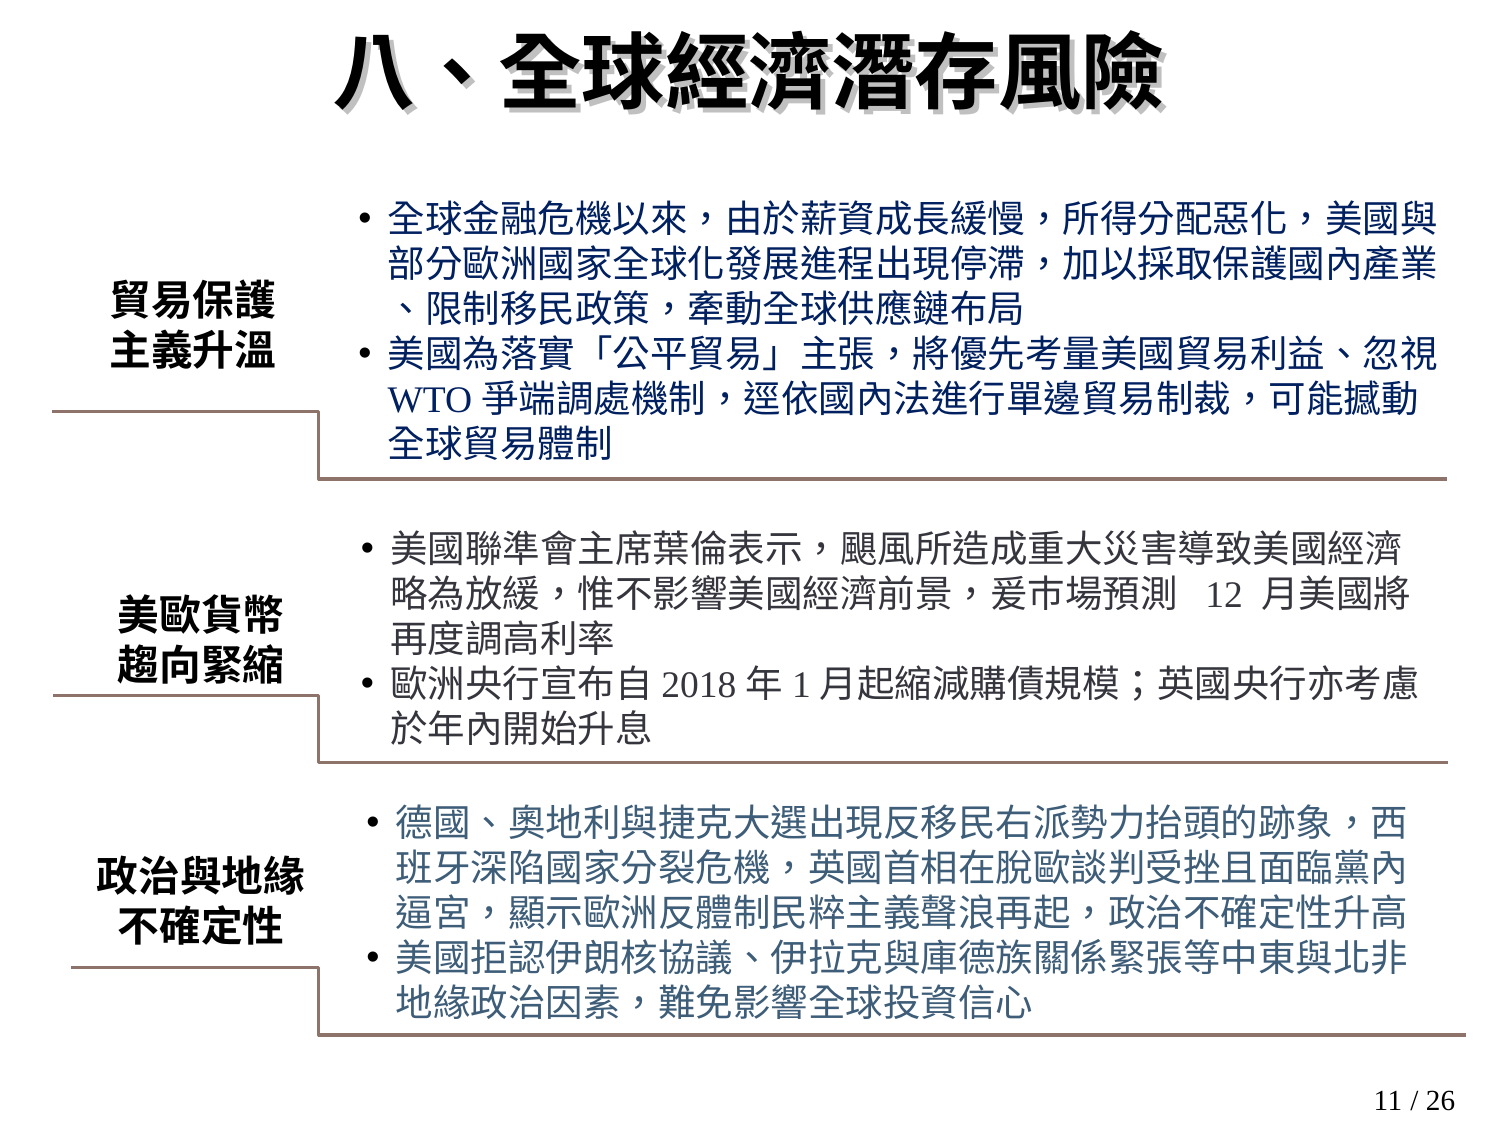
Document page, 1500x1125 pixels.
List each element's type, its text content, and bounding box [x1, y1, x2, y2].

text_box 貿易保護 主義升溫 [62, 261, 323, 356]
text_box 美歐貨幣 趨向緊縮 [77, 697, 317, 704]
text_box 美歐貨幣 趨向緊縮 [71, 573, 332, 701]
text_box 政治與地緣不確定性 [71, 834, 332, 965]
text_box 八、全球經濟潛存風險 [28, 20, 1470, 128]
text_box 德國、奧地利與捷克大選出現反移民右派勢力抬頭的跡象，西 班牙深陷國家分裂危機，英國首相在脫歐談判受挫且面臨黨內 逼宮，顯示歐洲反體制民粹主義聲浪再起，政治不確定性升高 美國拒認伊朗核協議、伊拉克與庫德族關係緊張等中東與北非 地緣政治因素，難免影響全球投資信心 [351, 791, 1454, 1033]
text_box 全球金融危機以來，由於薪資成長緩慢，所得分配惡化，美國與 部分歐洲國家全球化發展進程出現停滯，加以採取保護國內產業 、限制移民政策，牽動全球供應鏈布局 美國為落實「公平貿易」主張，將優先考量美國貿易利益、忽視 WTO爭端調處機制，逕依國內法進行單邊貿易制裁，可能撼動 全球貿易體制 [343, 187, 1462, 476]
text_box 美國聯準會主席葉倫表示，颶風所造成重大災害導致美國經濟 略為放緩，惟不影響美國經濟前景，爰巿場預測 12 月美國將 再度調高利率 歐洲央行宣布自2018年1月起縮減購債規模；英國央行亦考慮 於年內開始升息 [345, 517, 1448, 760]
